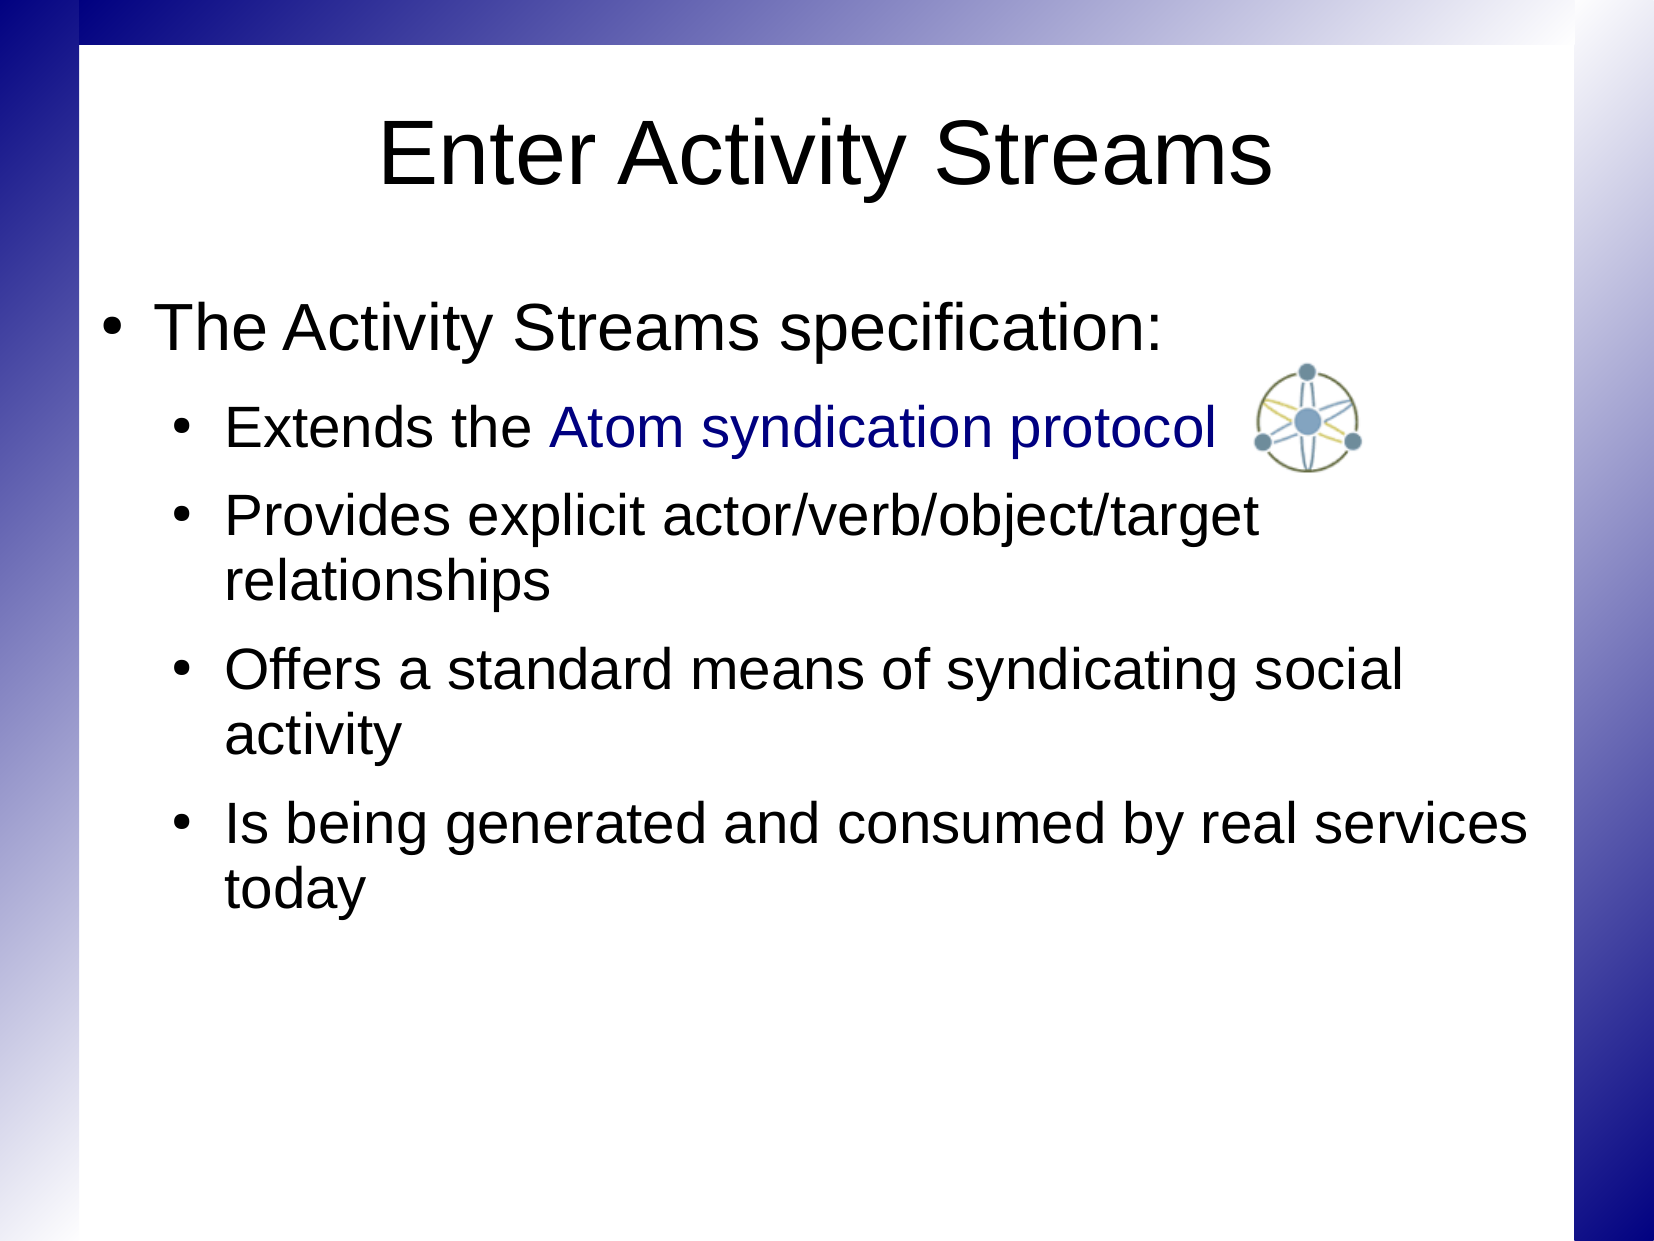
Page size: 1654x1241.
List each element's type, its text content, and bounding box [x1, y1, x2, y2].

title Enter Activity Streams [82, 56, 1571, 250]
picture [1252, 361, 1370, 479]
list The Activity Streams specification: Extends the Atom syndication protocol Provides explicit actor/verb/object/target relationships Offers a standard means of syndicating social activity Is being generated and consumed by real services today [82, 290, 1571, 1094]
